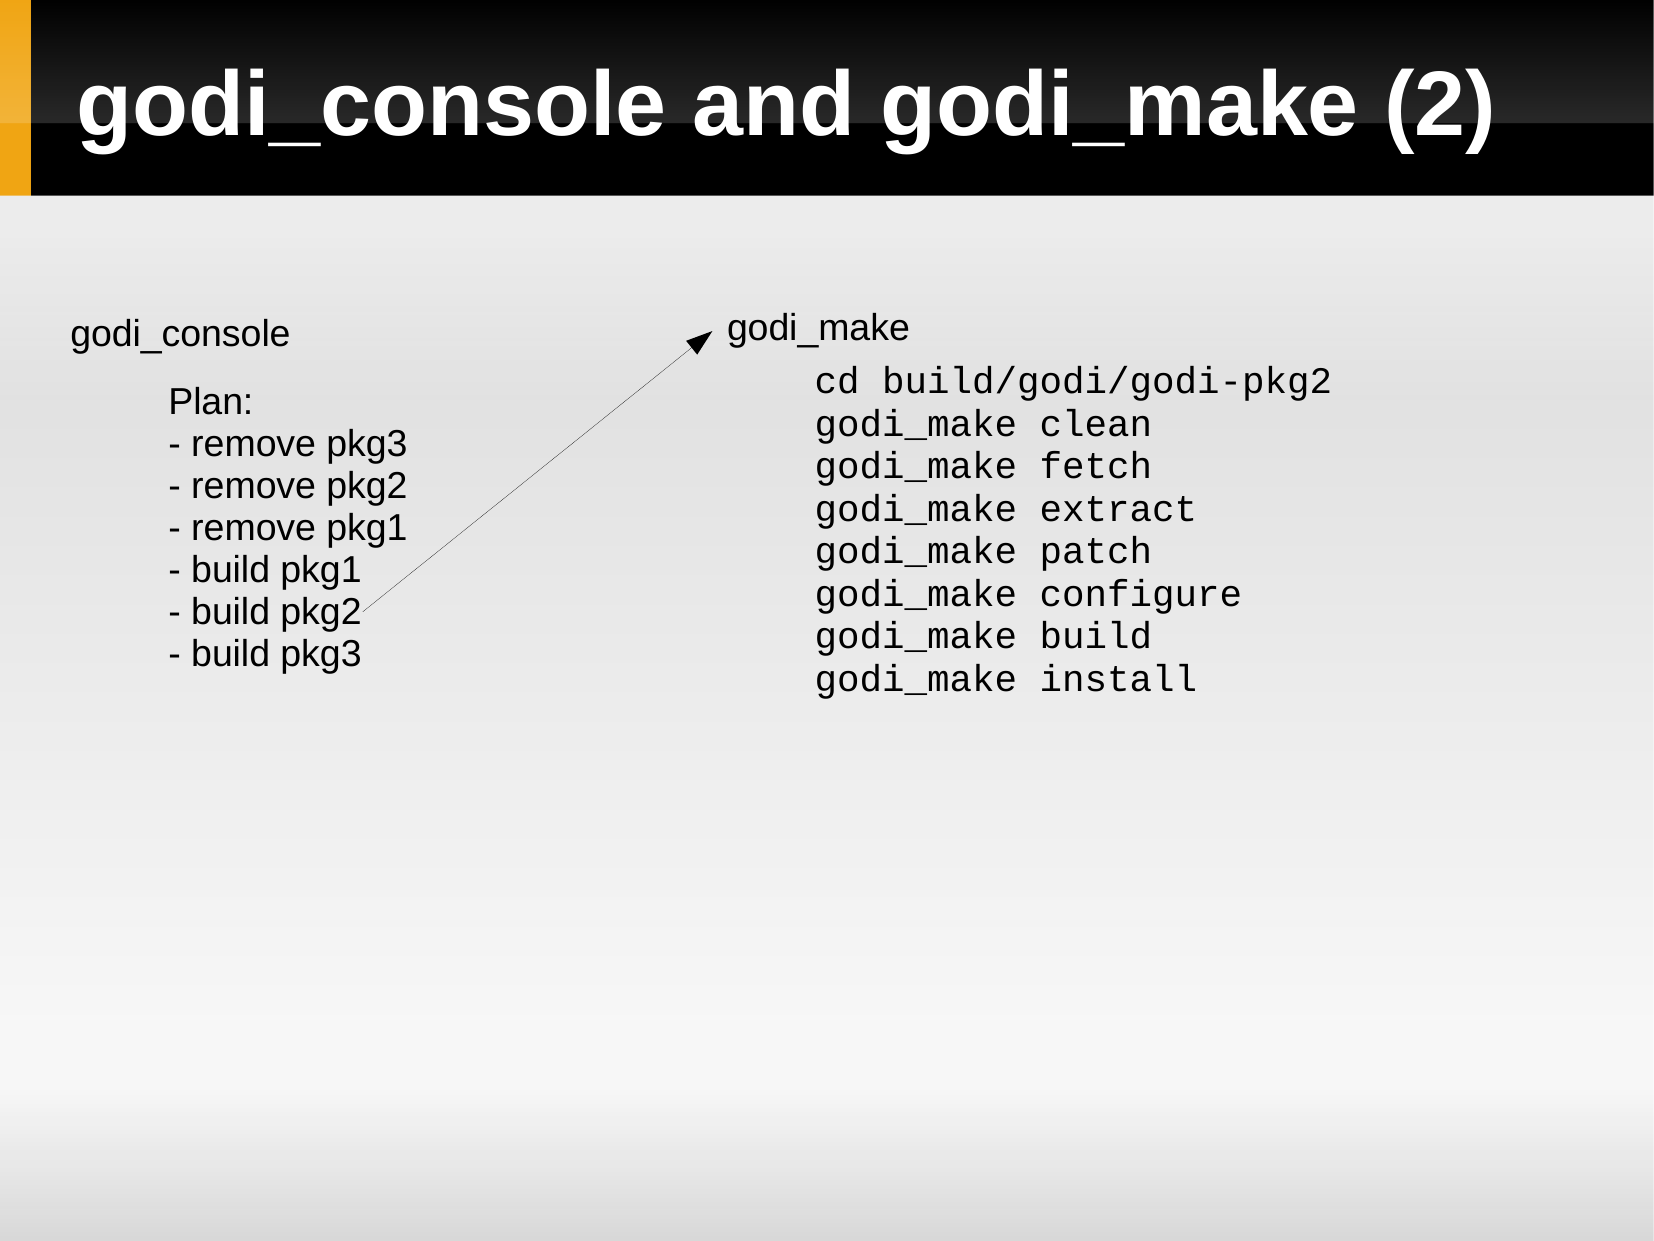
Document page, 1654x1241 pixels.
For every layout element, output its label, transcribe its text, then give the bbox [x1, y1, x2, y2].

text_box Plan: - remove pkg3 - remove pkg2 - remove pkg1 - build pkg1 - build pkg2 - build pkg3 [153, 373, 423, 683]
picture [0, 0, 1654, 1241]
text_box godi_console [55, 304, 374, 362]
text_box cd build/godi/godi-pkg2 godi_make clean godi_make fetch godi_make extract godi_make patch godi_make configure godi_make build godi_make install [799, 354, 1347, 710]
text_box godi_make [712, 299, 925, 357]
title godi_console and godi_make (2) [76, 0, 1565, 208]
